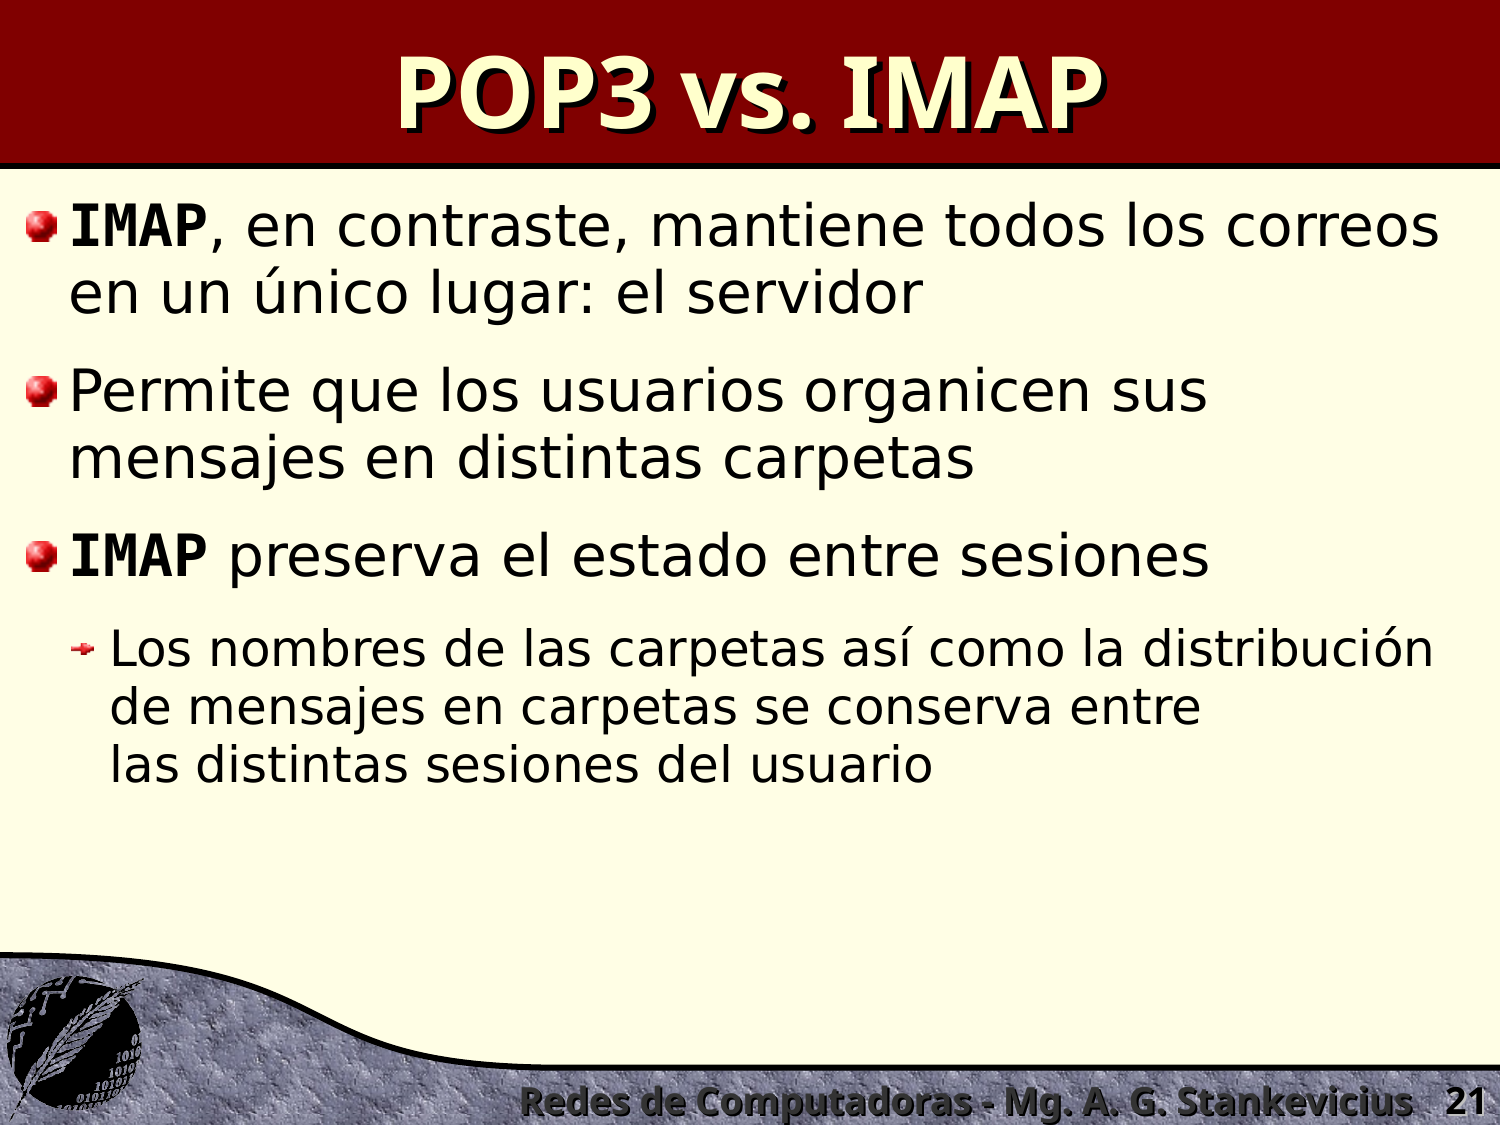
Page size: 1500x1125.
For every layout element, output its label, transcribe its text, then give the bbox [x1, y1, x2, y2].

picture [1047, 1100, 1054, 1110]
title POP3 vs. IMAP [15, 5, 1485, 160]
picture [0, 959, 1500, 1125]
list IMAP, en contraste, mantiene todos los correos en un único lugar: el servidor Permite que los usuarios organicen sus mensajes en distintas carpetas IMAP preserva el estado entre sesiones Los nombres de las carpetas así como la distribución de mensajes en carpetas se conserva entre las distintas sesiones del usuario [11, 192, 1486, 921]
picture [790, 1100, 795, 1110]
